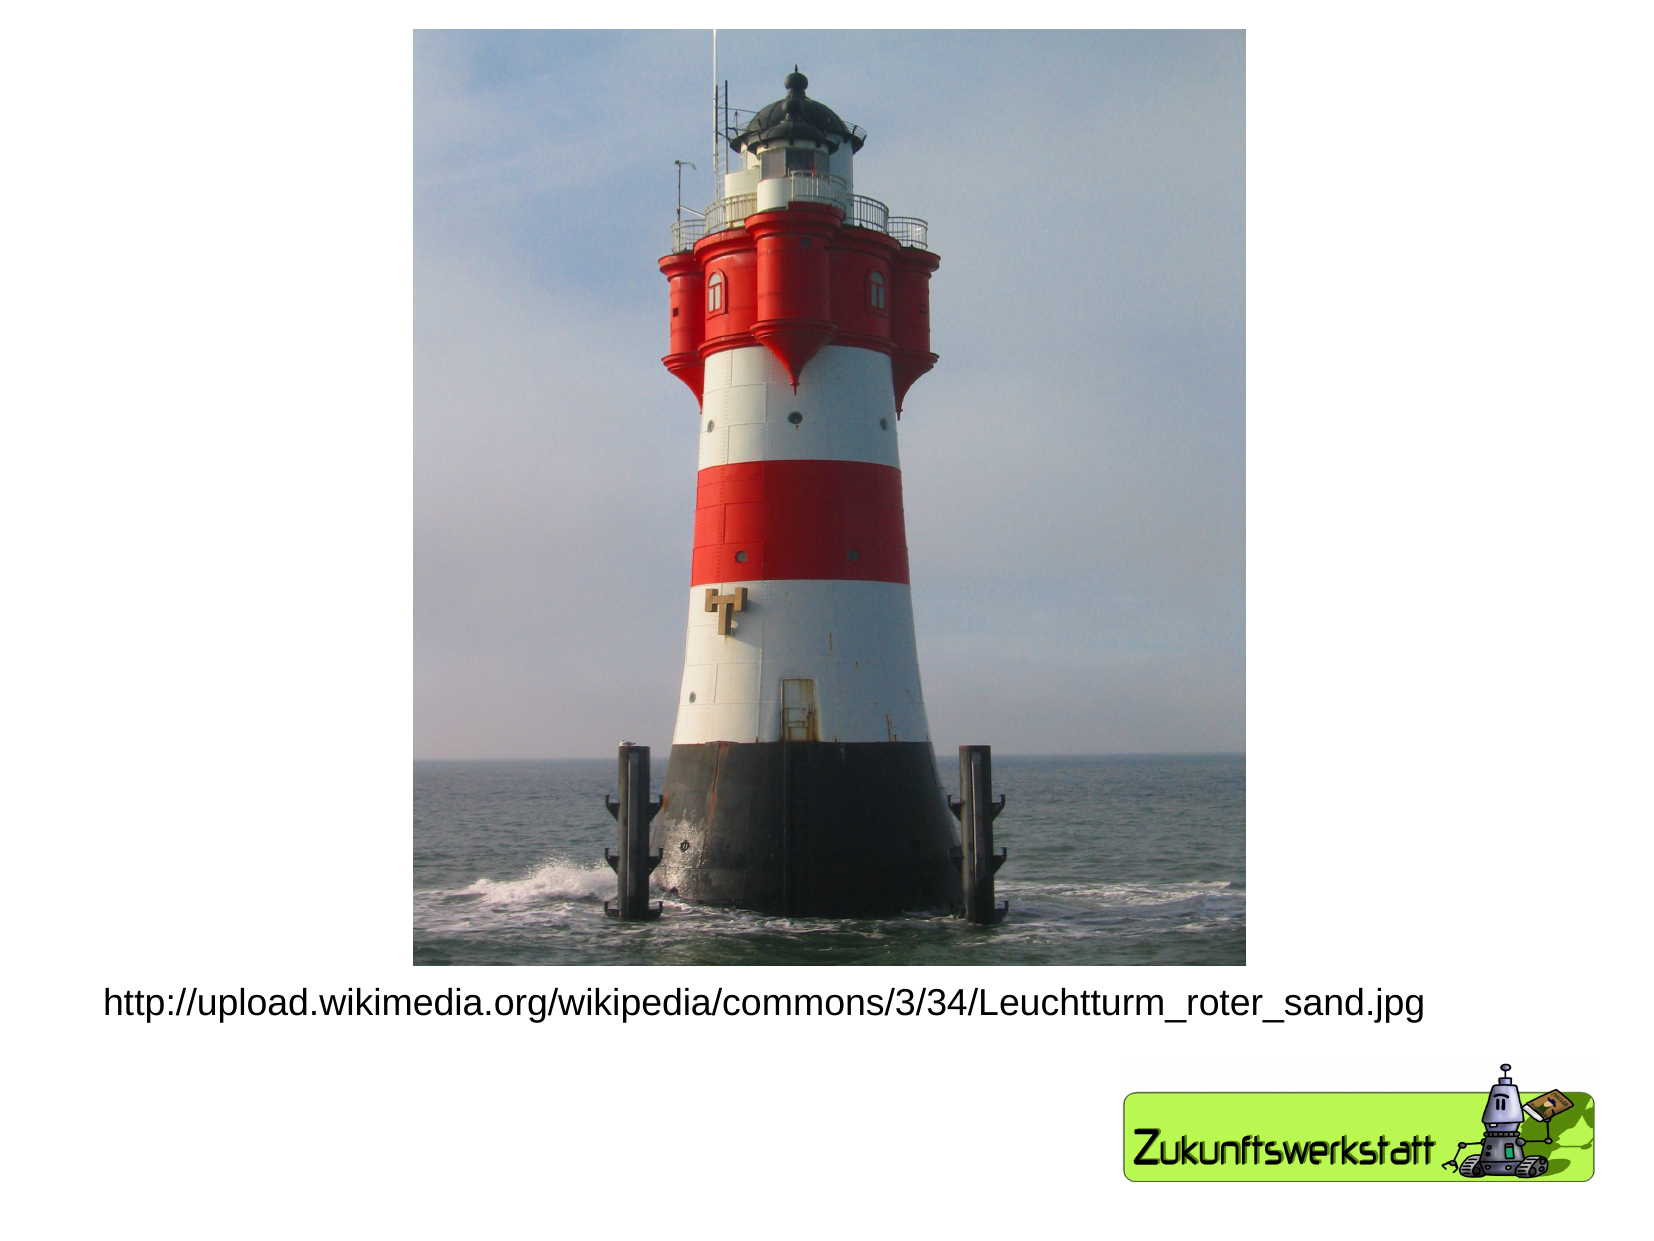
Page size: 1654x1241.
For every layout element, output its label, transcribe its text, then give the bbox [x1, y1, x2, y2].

picture [413, 29, 1246, 966]
picture [1122, 1062, 1595, 1182]
text_box http://upload.wikimedia.org/wikipedia/commons/3/34/Leuchtturm_roter_sand.jpg [88, 974, 1536, 1031]
